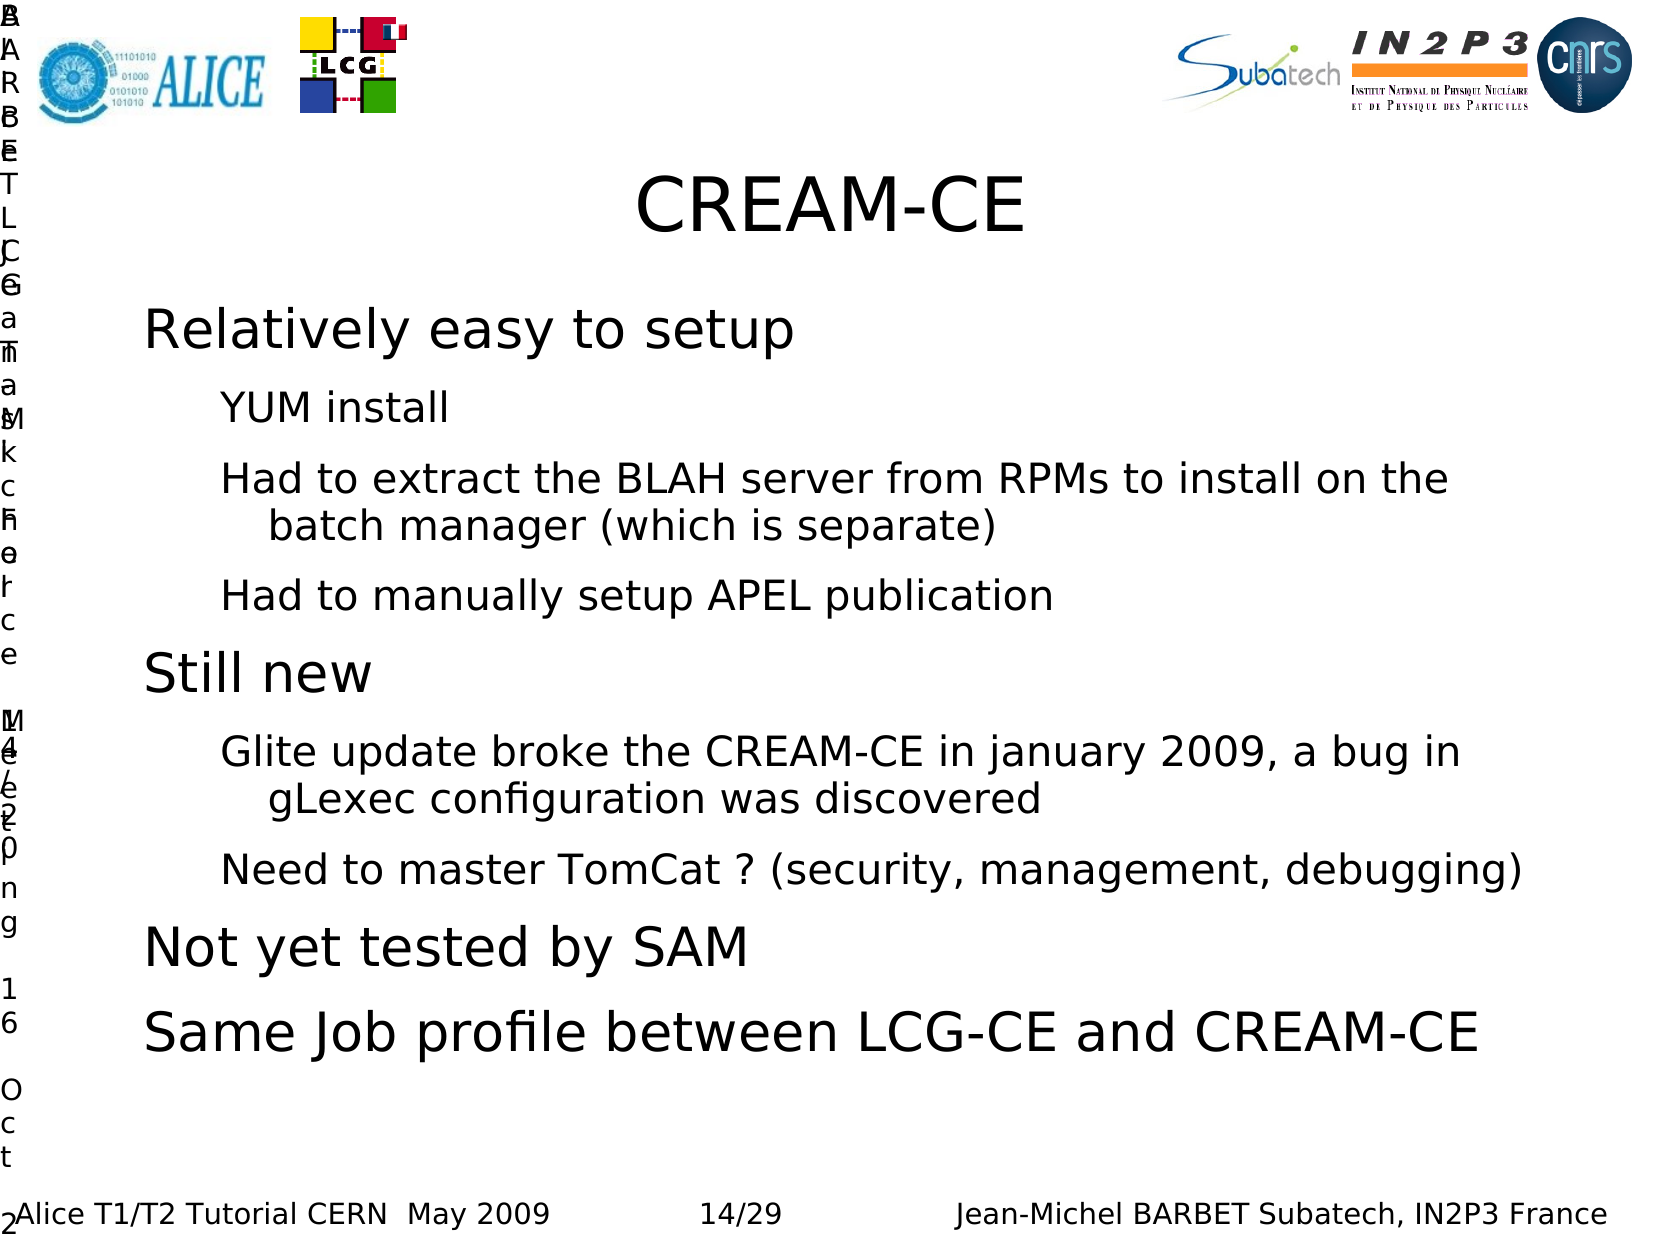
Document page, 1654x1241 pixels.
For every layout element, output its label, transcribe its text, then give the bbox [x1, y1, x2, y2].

title CREAM-CE [125, 112, 1538, 300]
picture [300, 17, 409, 112]
list Relatively easy to setup YUM install Had to extract the BLAH server from RPMs to install on the batch manager (which is separate) Had to manually setup APEL publication Still new Glite update broke the CREAM-CE in january 2009, a bug in gLexec configuration was discovered Need to master TomCat ? (security, management, debugging) Not yet tested by SAM Same Job profile between LCG-CE and CREAM-CE [125, 300, 1538, 1113]
picture [1162, 34, 1340, 112]
picture [37, 37, 276, 127]
picture [1350, 21, 1528, 112]
picture [1537, 17, 1632, 113]
